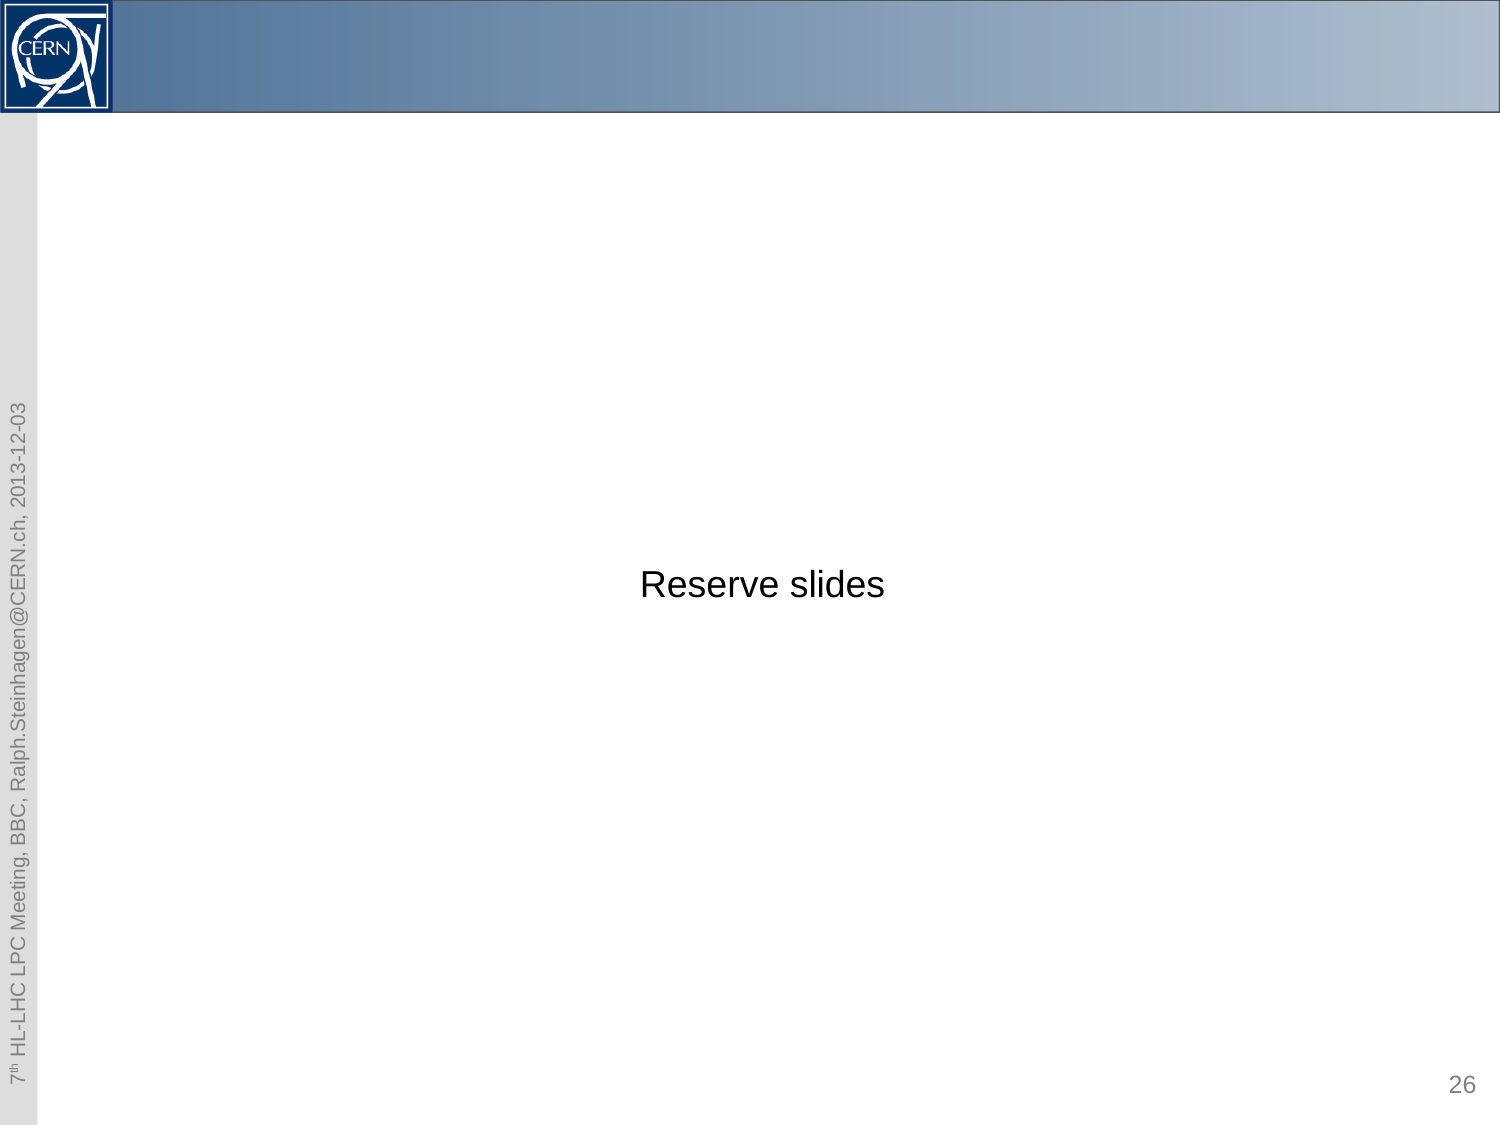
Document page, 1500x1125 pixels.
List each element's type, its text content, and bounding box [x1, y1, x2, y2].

subtitle Reserve slides [87, 137, 1438, 1030]
picture [0, 0, 113, 113]
